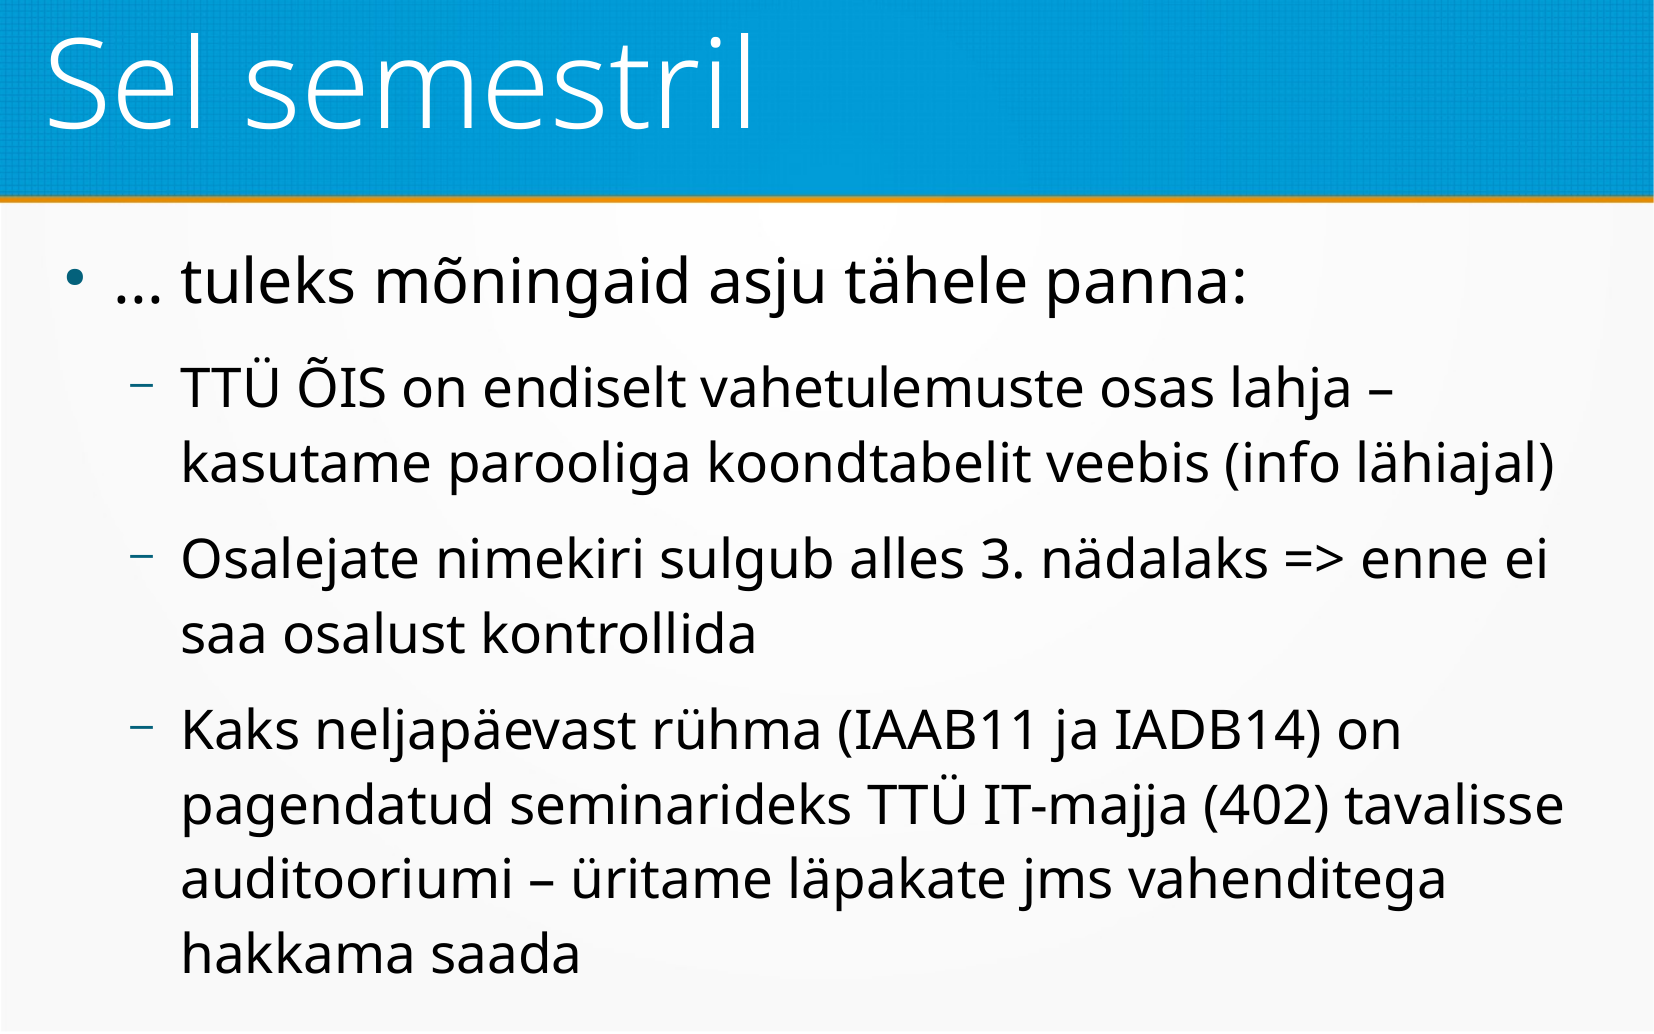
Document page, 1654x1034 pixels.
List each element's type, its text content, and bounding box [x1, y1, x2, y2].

list ... tuleks mõningaid asju tähele panna: TTÜ ÕIS on endiselt vahetulemuste osas lahja – kasutame parooliga koondtabelit veebis (info lähiajal) Osalejate nimekiri sulgub alles 3. nädalaks => enne ei saa osalust kontrollida Kaks neljapäevast rühma (IAAB11 ja IADB14) on pagendatud seminarideks TTÜ IT-majja (402) tavalisse auditooriumi – üritame läpakate jms vahenditega hakkama saada [47, 236, 1607, 1002]
title Sel semestril [43, 0, 1619, 166]
picture [0, 195, 1654, 1034]
